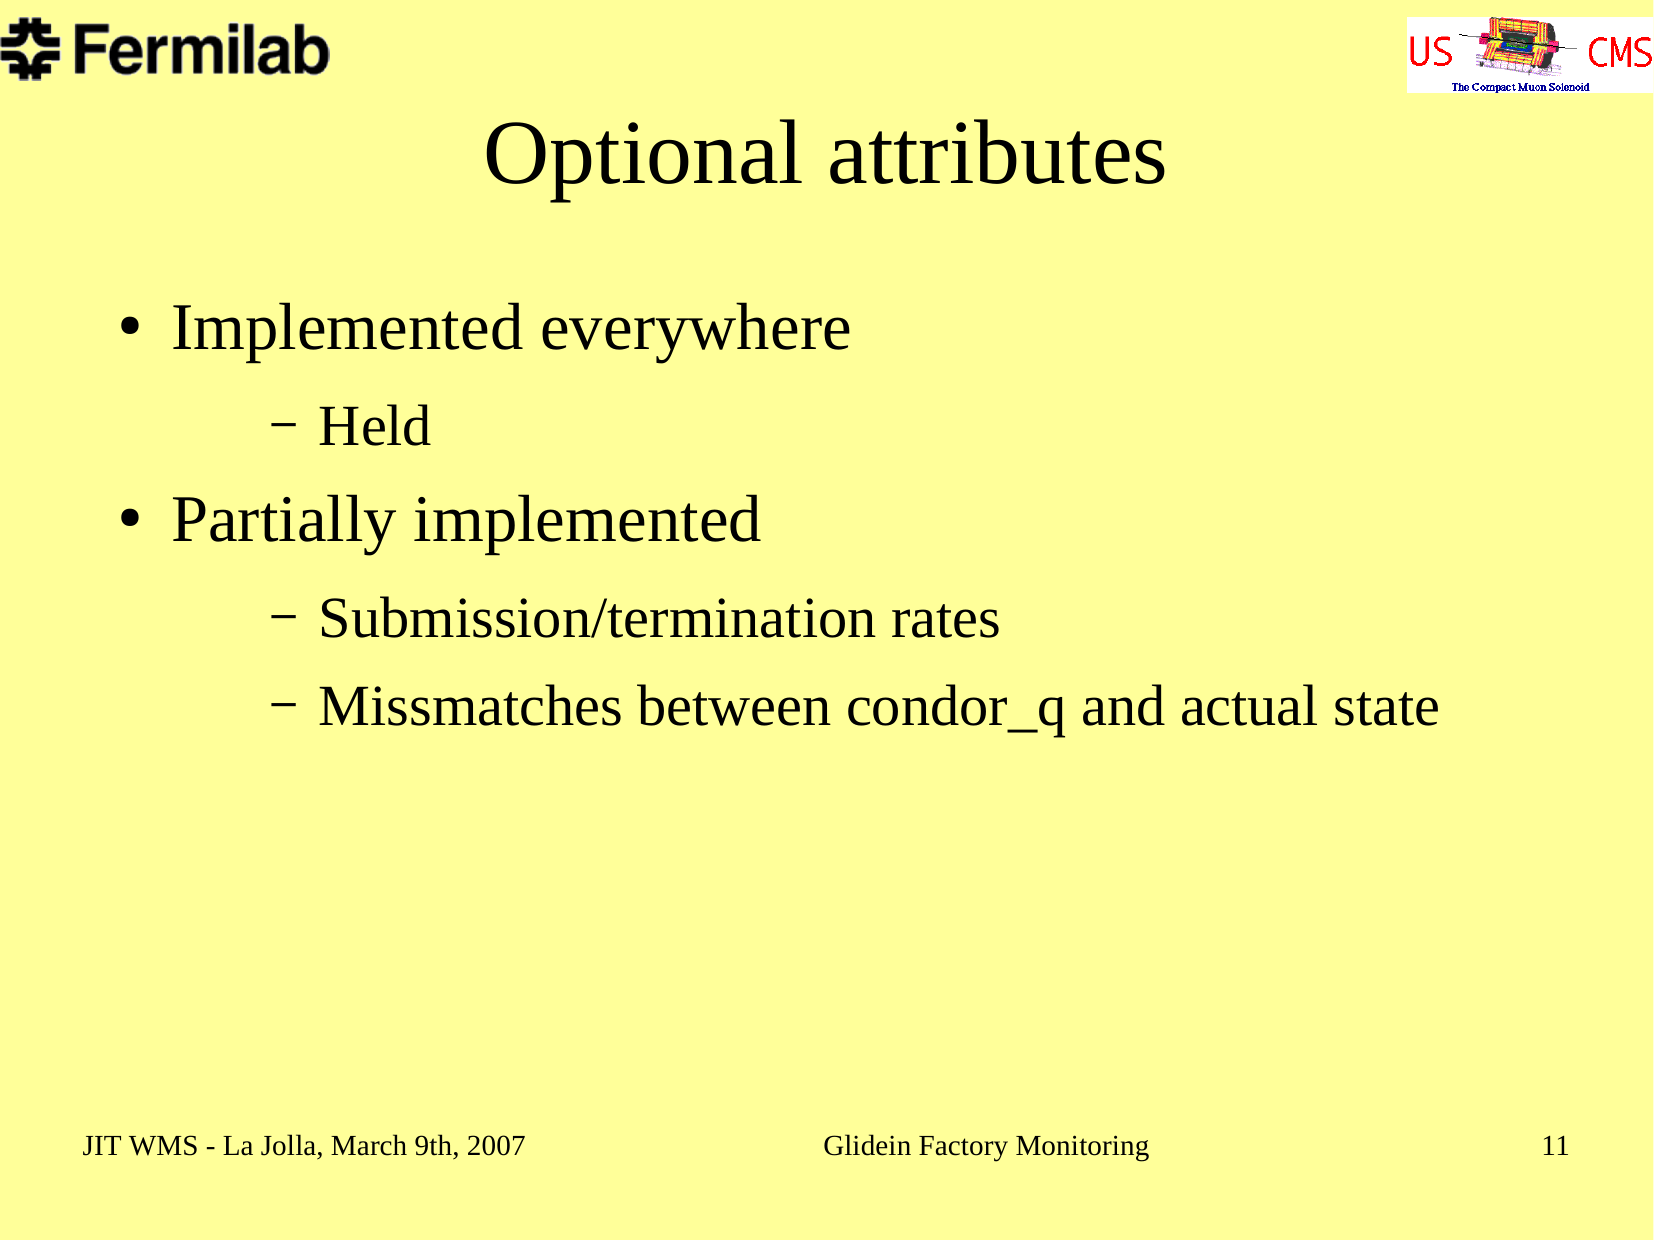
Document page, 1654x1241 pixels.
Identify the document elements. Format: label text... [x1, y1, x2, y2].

picture [0, 17, 330, 81]
title Optional attributes [82, 49, 1571, 257]
picture [1407, 17, 1654, 93]
list Implemented everywhere Held Partially implemented Submission/termination rates Missmatches between condor_q and actual state [82, 290, 1571, 1109]
